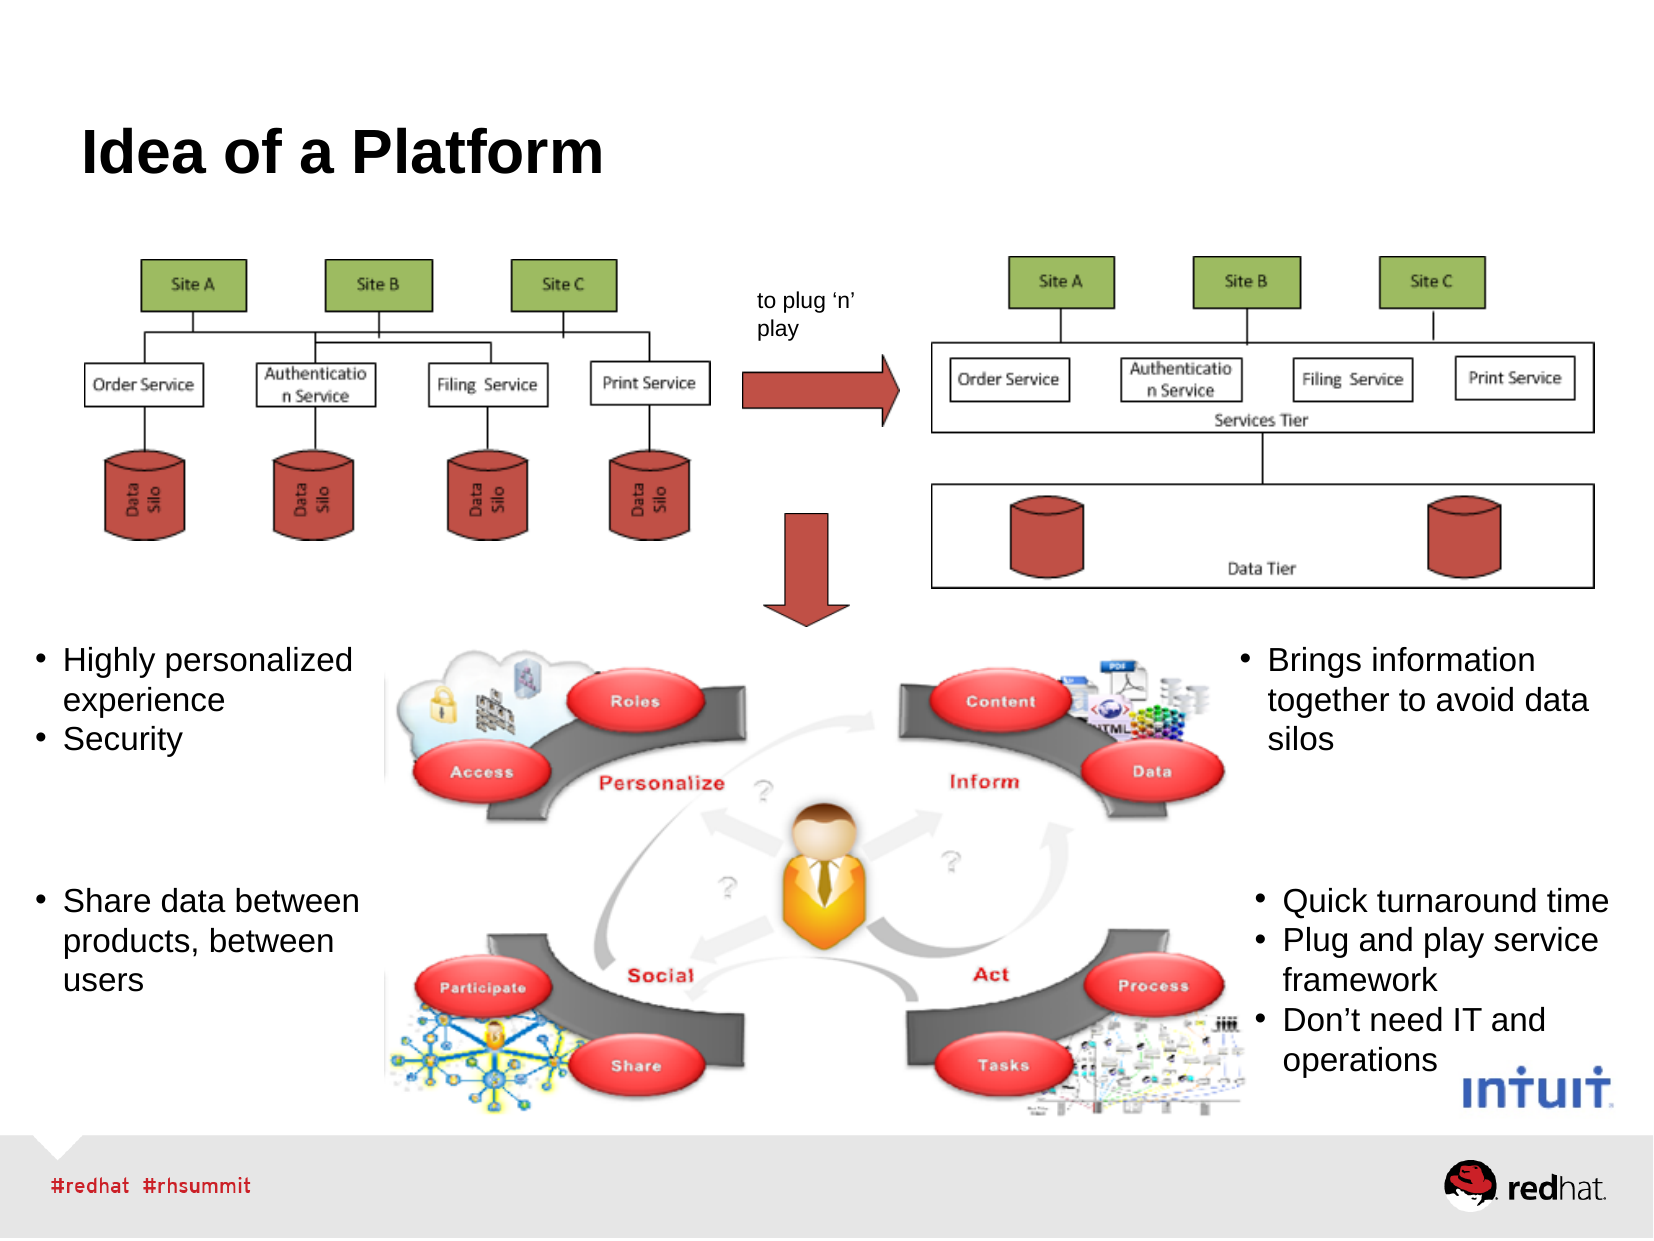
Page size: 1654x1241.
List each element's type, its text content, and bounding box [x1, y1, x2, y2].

picture [0, 0, 1654, 1238]
text_box Highly personalized experience Security [20, 630, 385, 765]
title Idea of a Platform [81, 68, 1569, 187]
text_box Quick turnaround time Plug and play service framework Don’t need IT and operations [1239, 871, 1630, 1086]
text_box Brings information together to avoid data silos [1224, 630, 1625, 765]
text_box Share data between products, between users [20, 871, 385, 1007]
text_box to plug ‘n’ play [742, 278, 915, 349]
